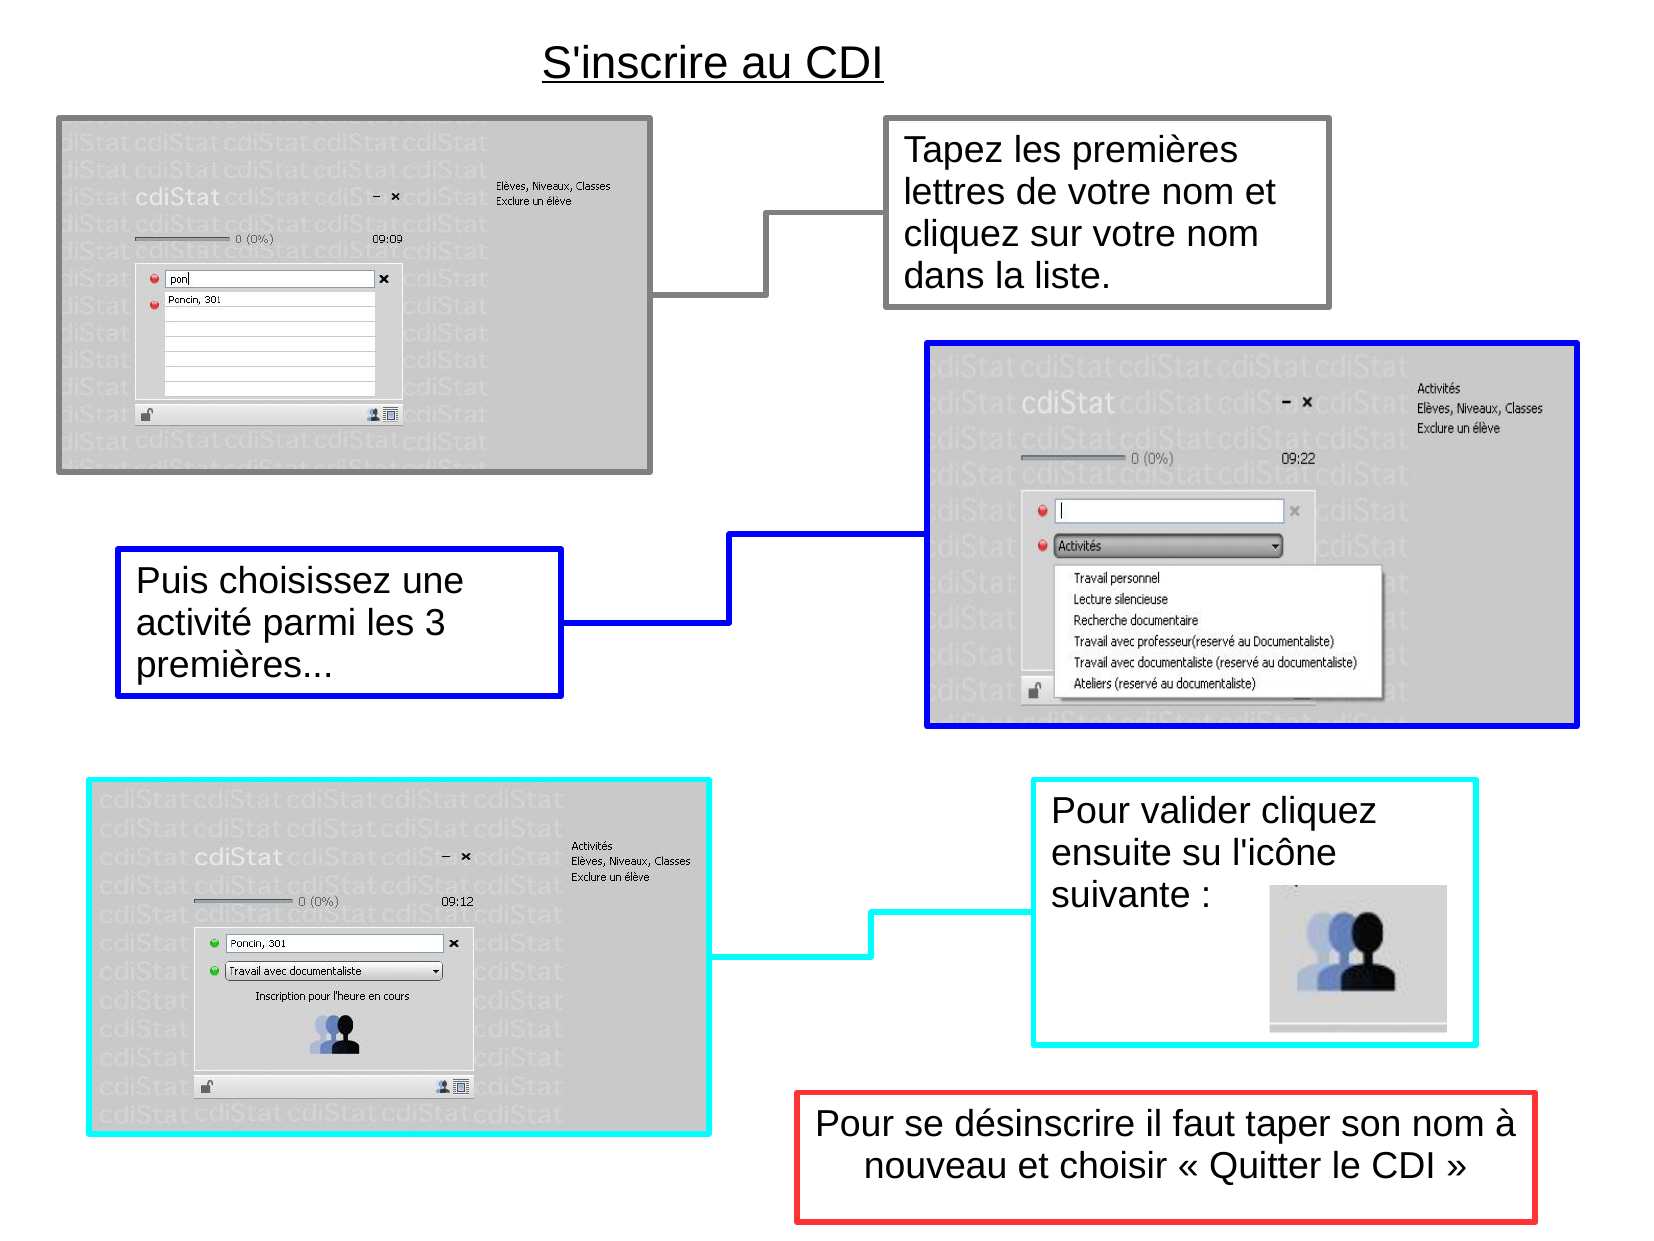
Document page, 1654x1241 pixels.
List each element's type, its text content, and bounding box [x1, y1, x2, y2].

text_box Tapez les premières lettres de votre nom et cliquez sur votre nom dans la liste. [885, 118, 1329, 308]
text_box Pour valider cliquez ensuite su l'icône suivante : [1033, 779, 1477, 1046]
picture [62, 121, 647, 469]
picture [930, 346, 1574, 723]
picture [1269, 885, 1447, 1034]
text_box S'inscrire au CDI [526, 29, 900, 96]
picture [92, 782, 706, 1131]
text_box Pour se désinscrire il faut taper son nom à nouveau et choisir « Quitter le CDI » [797, 1092, 1536, 1223]
text_box Puis choisissez une activité parmi les 3 premières... [118, 549, 562, 697]
